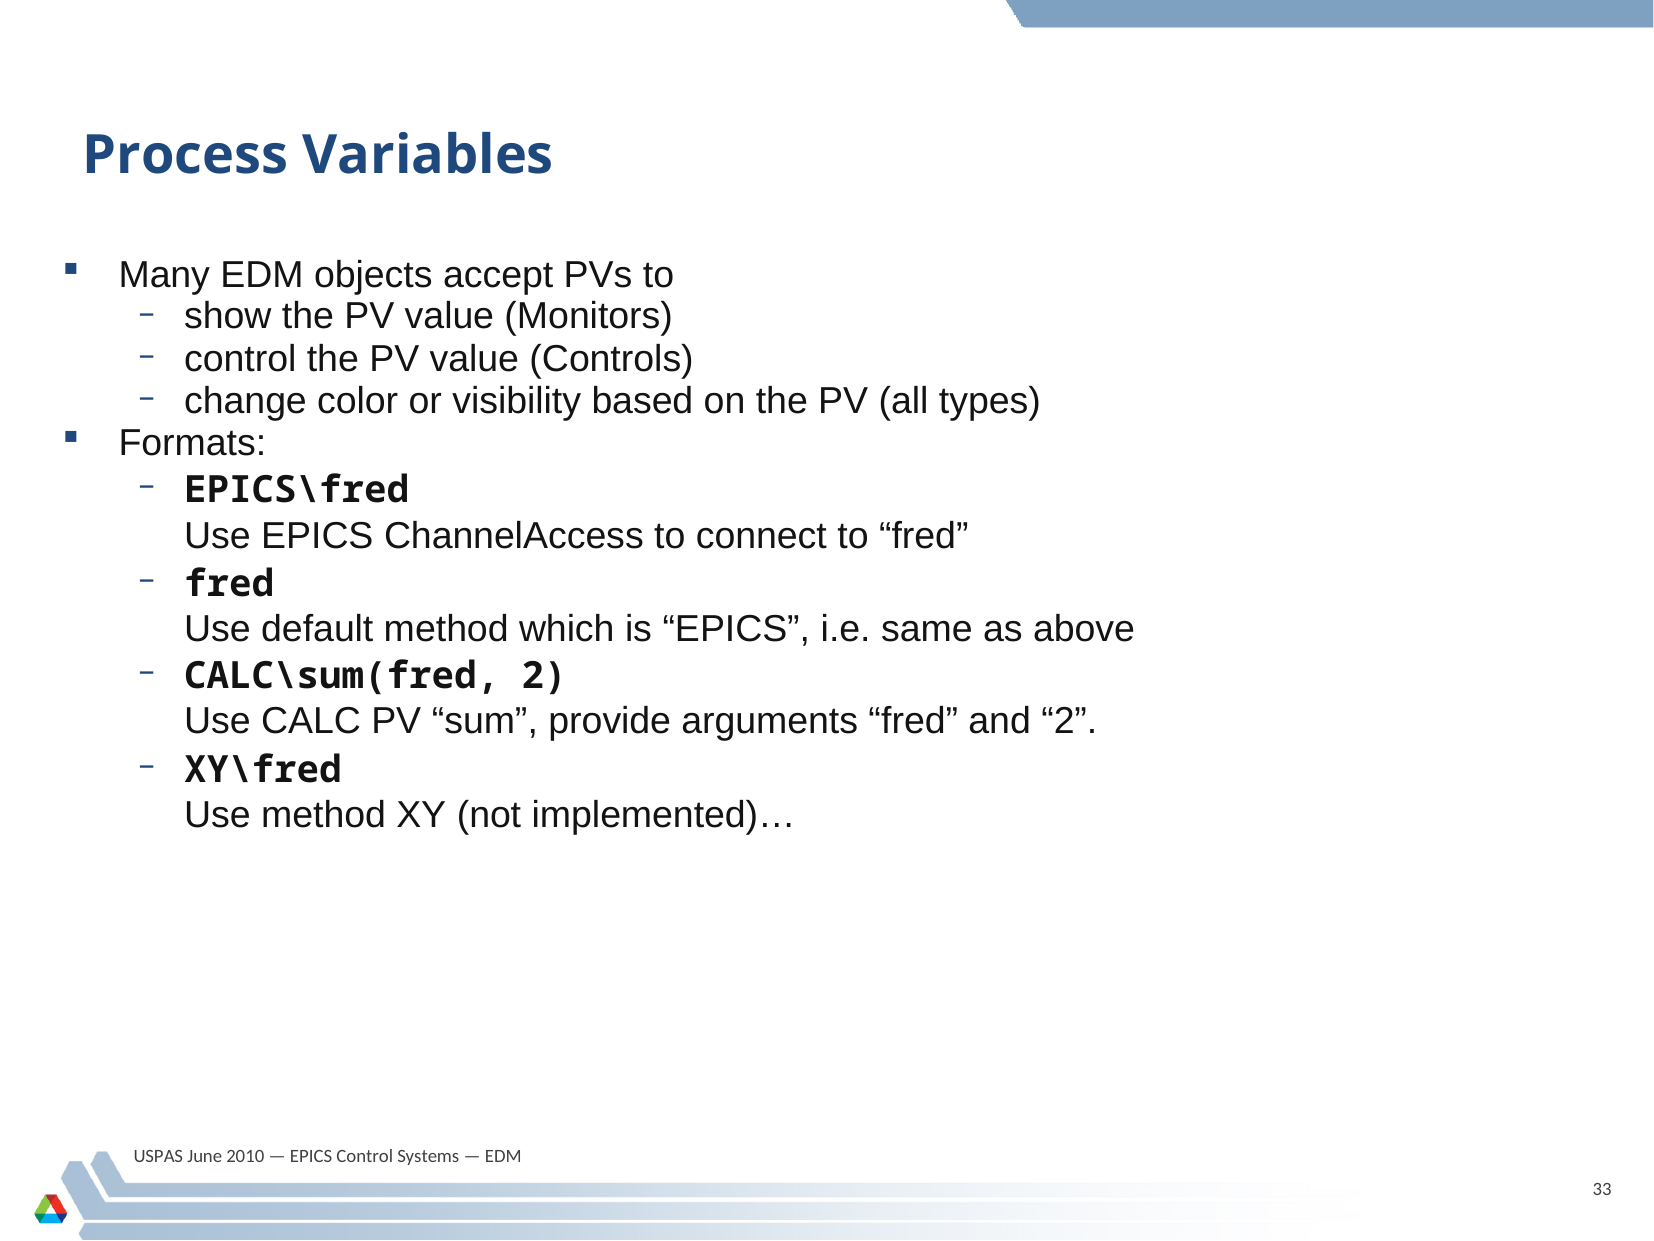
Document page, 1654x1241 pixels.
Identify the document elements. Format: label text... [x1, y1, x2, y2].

title Process Variables [82, 49, 1571, 257]
picture [0, 0, 1654, 29]
list Many EDM objects accept PVs to show the PV value (Monitors) control the PV value (Controls) change color or visibility based on the PV (all types) Formats: EPICS\fred Use EPICS ChannelAccess to connect to “fred” fred Use default method which is “EPICS”, i.e. same as above CALC\sum(fred, 2) Use CALC PV “sum”, provide arguments “fred” and “2”. XY\fred Use method XY (not implemented)… [62, 253, 1498, 976]
picture [0, 1143, 1654, 1240]
